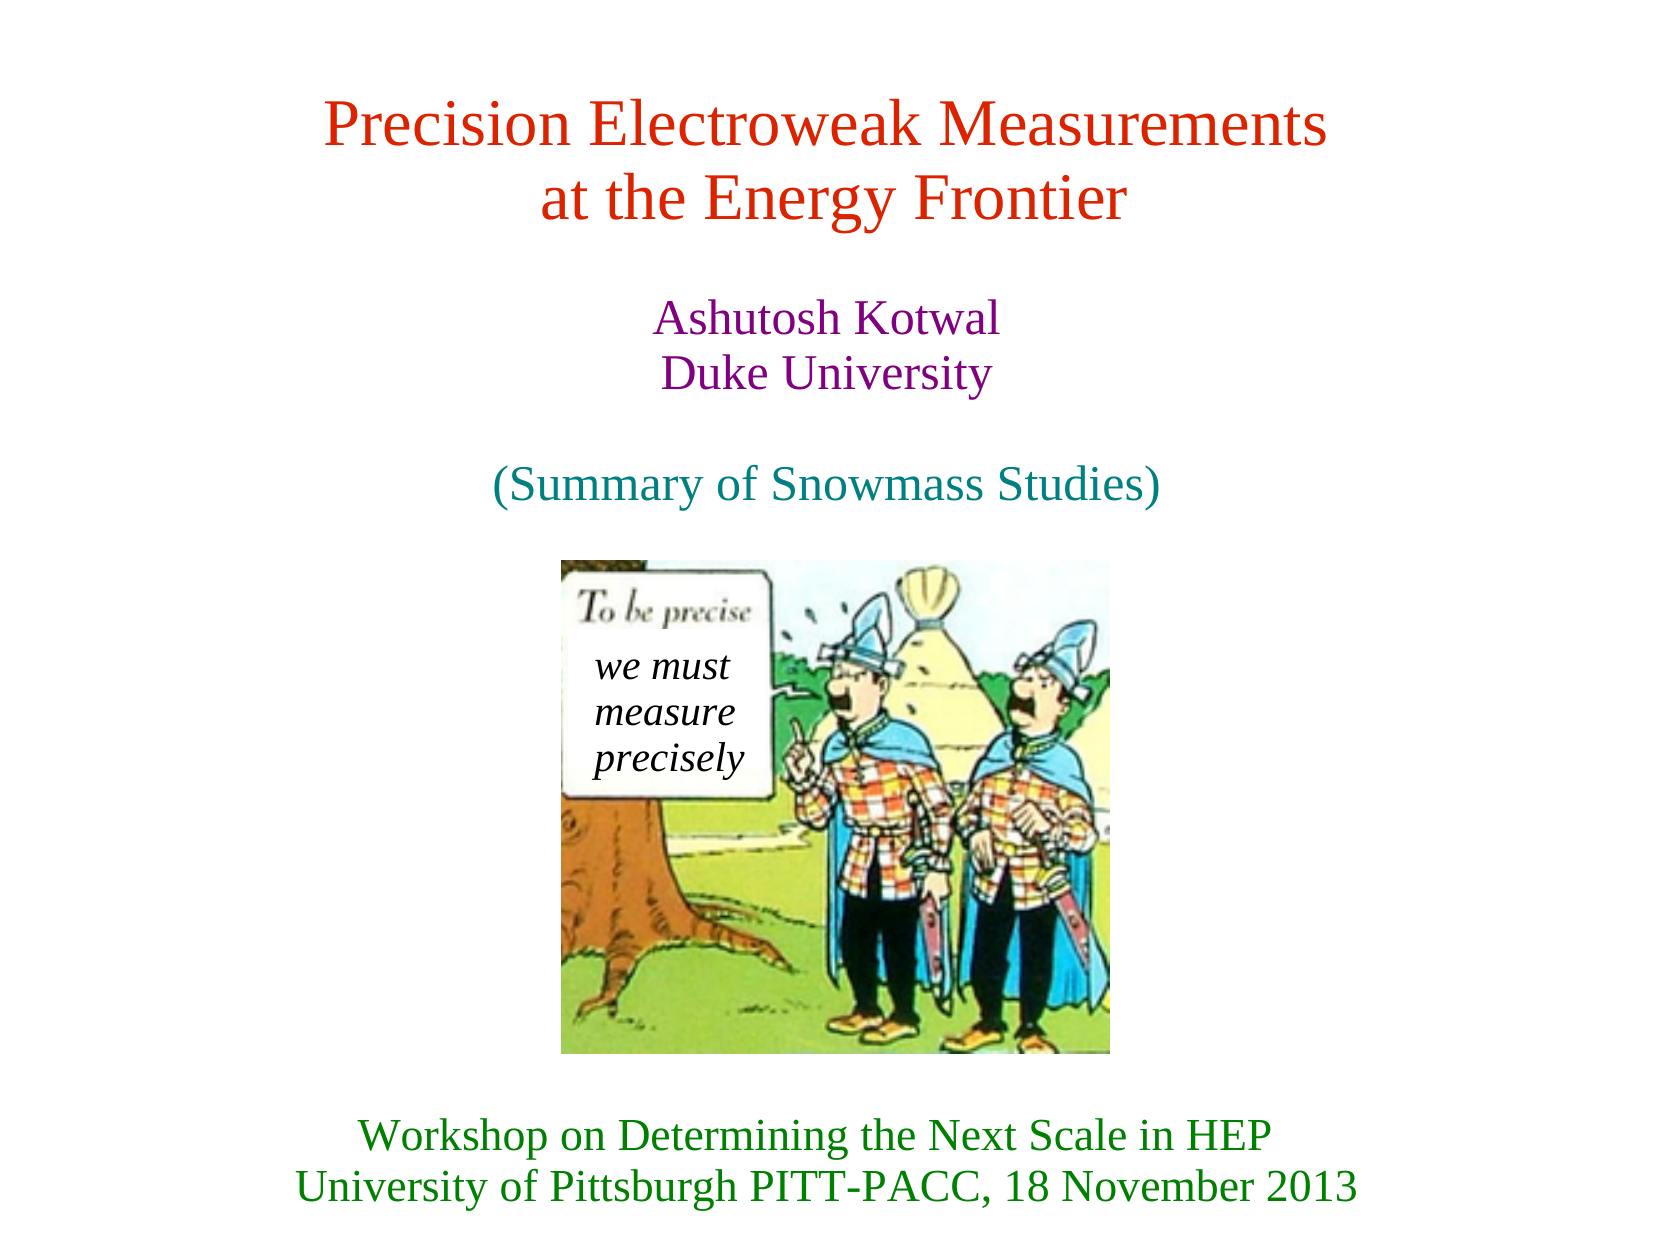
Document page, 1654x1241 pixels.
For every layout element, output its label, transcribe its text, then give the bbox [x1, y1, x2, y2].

text_box we must measure precisely [594, 642, 744, 781]
text_box [568, 629, 766, 768]
title Workshop on Determining the Next Scale in HEP University of Pittsburgh PITT-PACC, 18 November 2013 [120, 995, 1533, 1241]
picture [561, 560, 1110, 995]
title Precision Electroweak Measurements at the Energy Frontier Ashutosh Kotwal Duke University (Summary of Snowmass Studies) [0, 86, 1654, 511]
